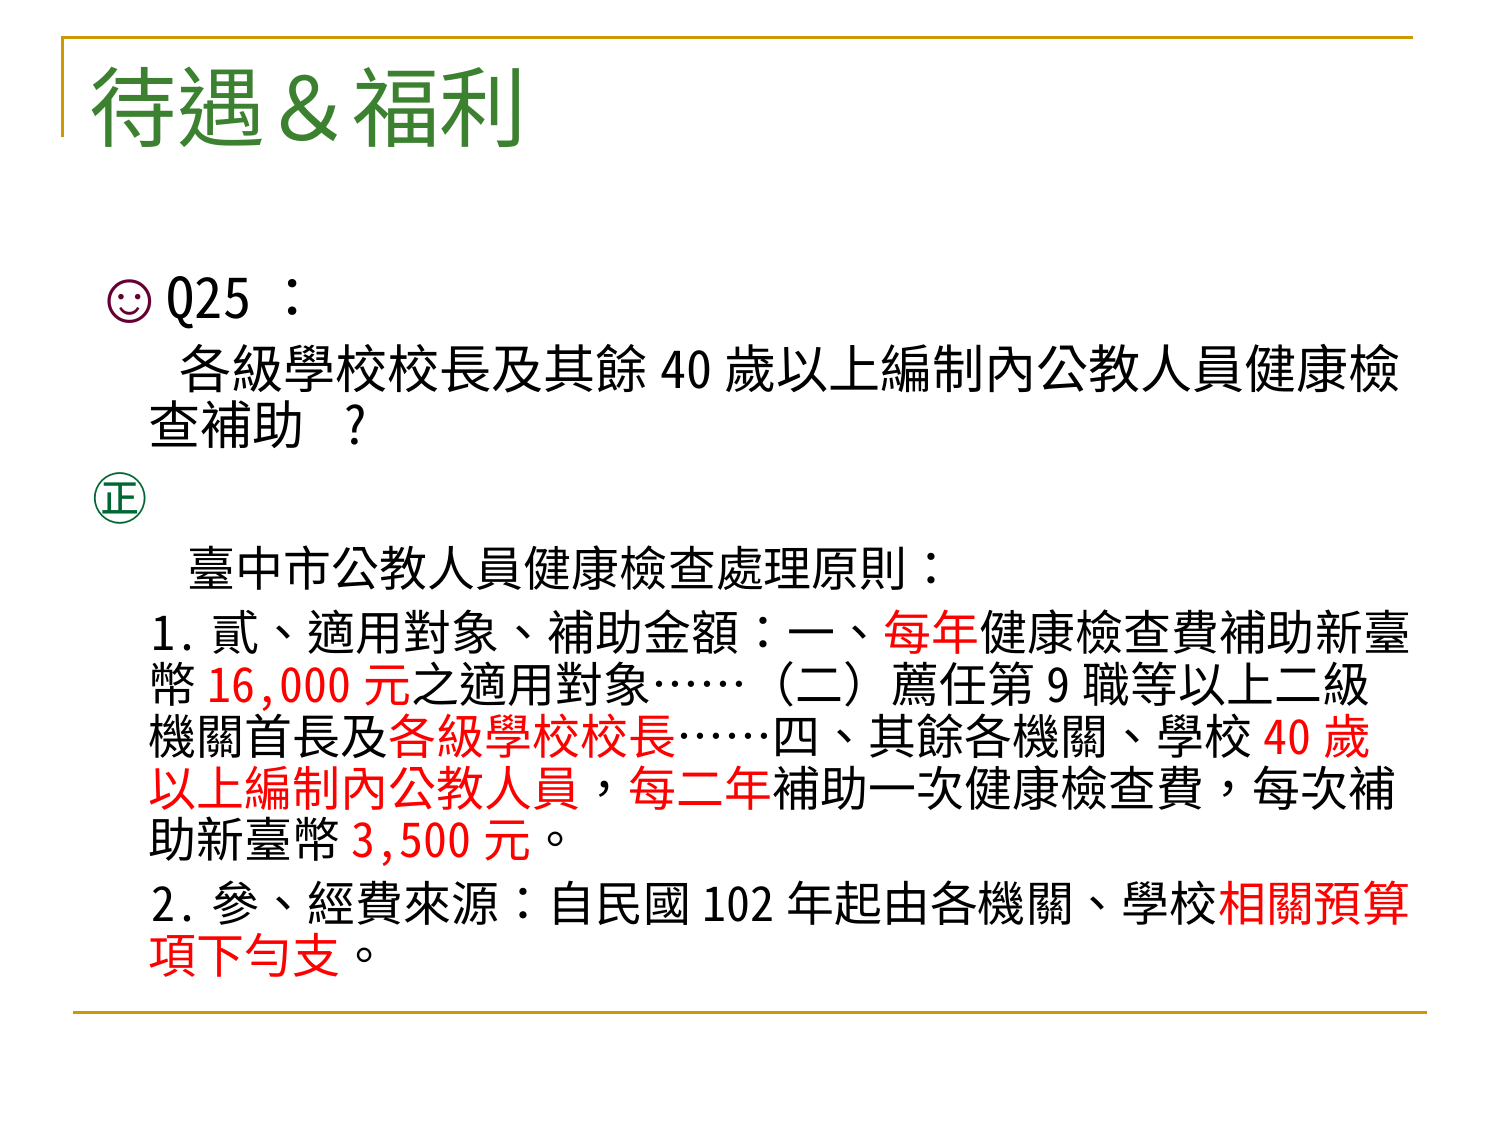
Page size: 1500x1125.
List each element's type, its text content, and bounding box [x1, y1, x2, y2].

title 待遇＆福利 [75, 45, 1426, 233]
list Q25： 各級學校校長及其餘40歲以上編制內公教人員健康檢查補助 ? 臺中市公教人員健康檢查處理原則： 1.貳、適用對象、補助金額：一、每年健康檢查費補助新臺幣16,000元之適用對象……（二）薦任第9職等以上二級機關首長及各級學校校長……四、其餘各機關、學校40歲以上編制內公教人員，每二年補助一次健康檢查費，每次補助新臺幣3,500元。 2.參、經費來源：自民國102年起由各機關、學校相關預算項下勻支。 [77, 262, 1428, 1005]
